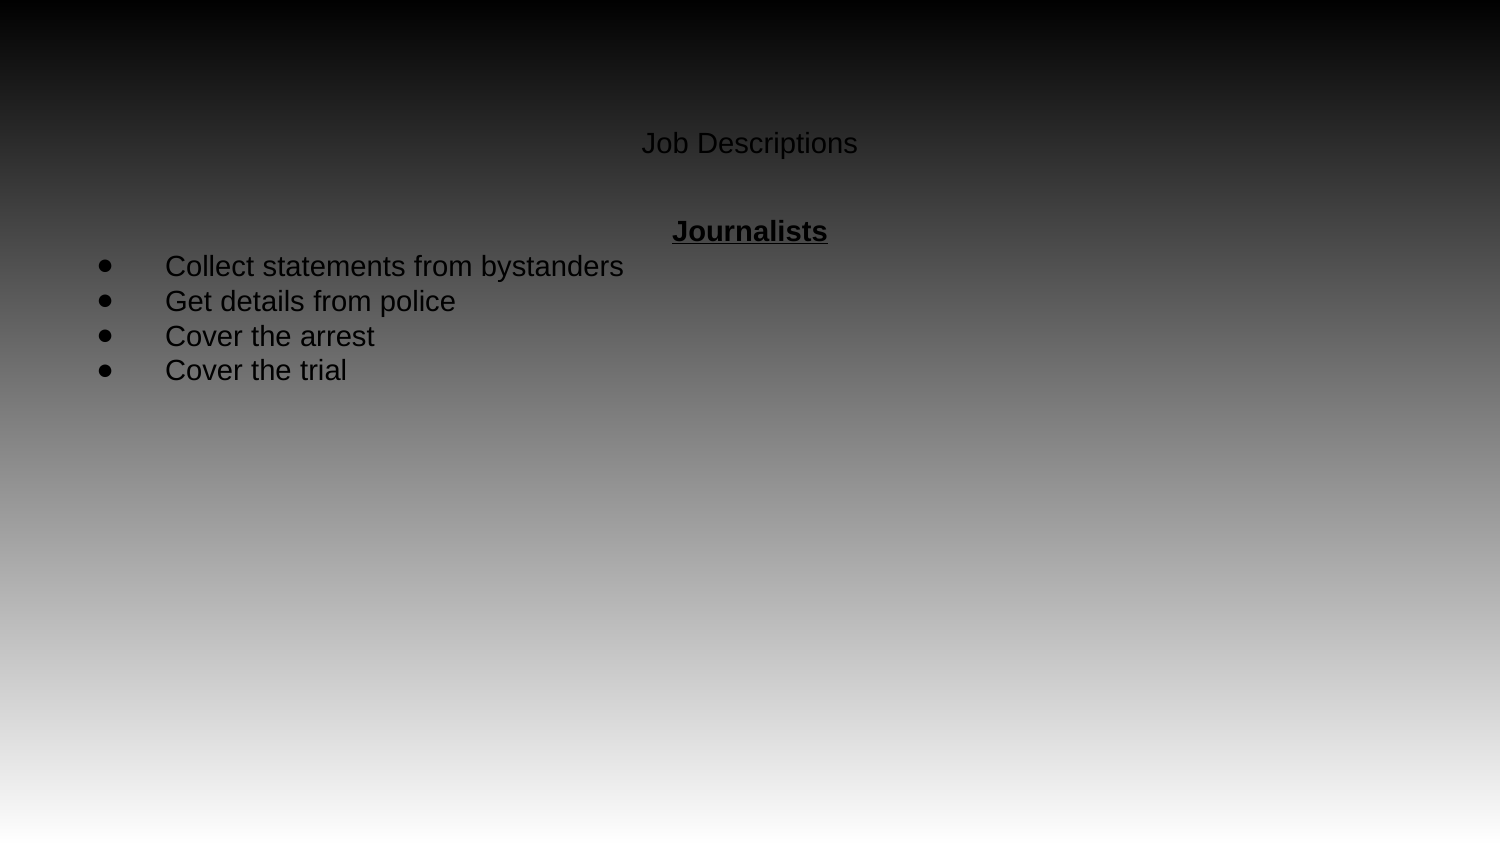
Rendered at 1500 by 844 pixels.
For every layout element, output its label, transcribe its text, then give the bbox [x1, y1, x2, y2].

title Job Descriptions [75, 33, 1425, 175]
list Journalists Collect statements from bystanders Get details from police Cover the arrest Cover the trial [75, 196, 1425, 808]
